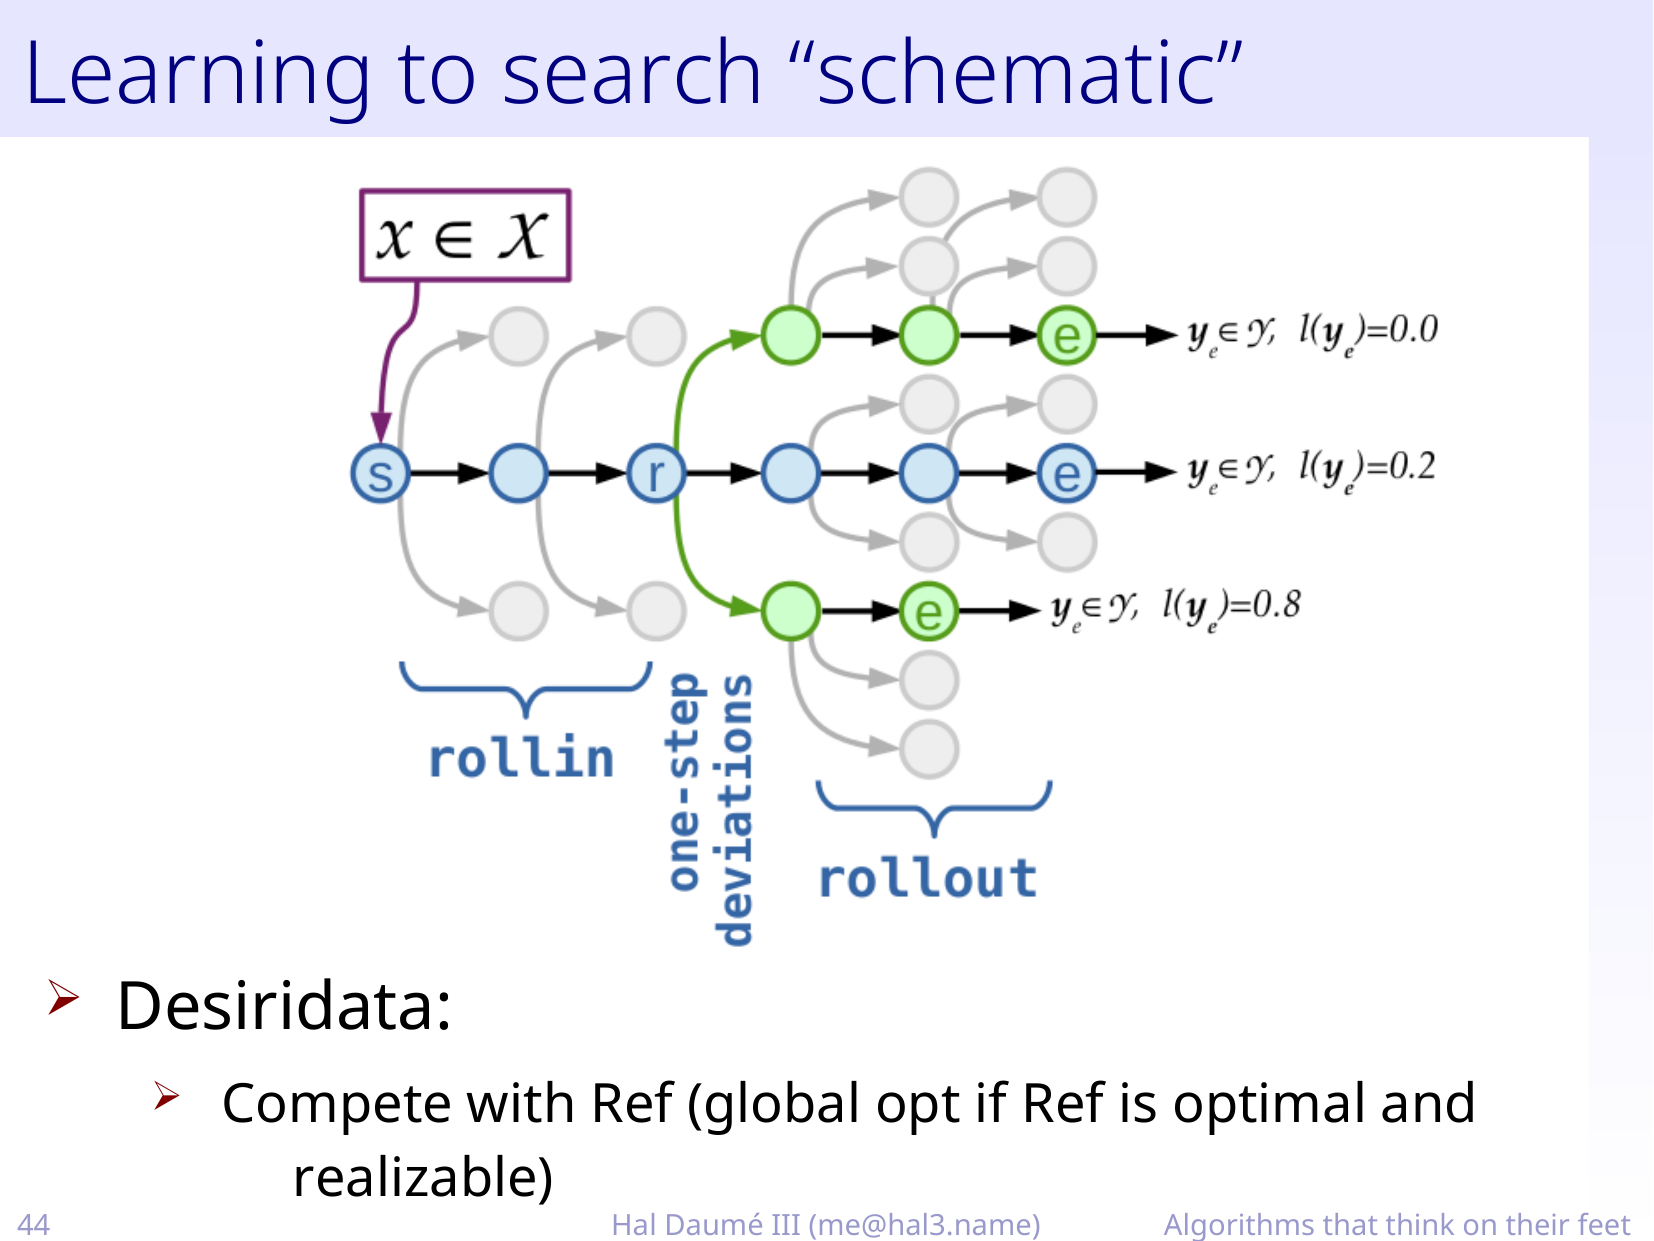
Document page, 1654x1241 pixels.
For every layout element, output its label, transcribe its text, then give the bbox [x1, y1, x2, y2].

picture [330, 153, 1463, 972]
list Desiridata: Compete with Ref (global opt if Ref is optimal and realizable) Local optimality [32, 957, 1575, 1192]
title Learning to search “schematic” [22, 8, 1639, 131]
